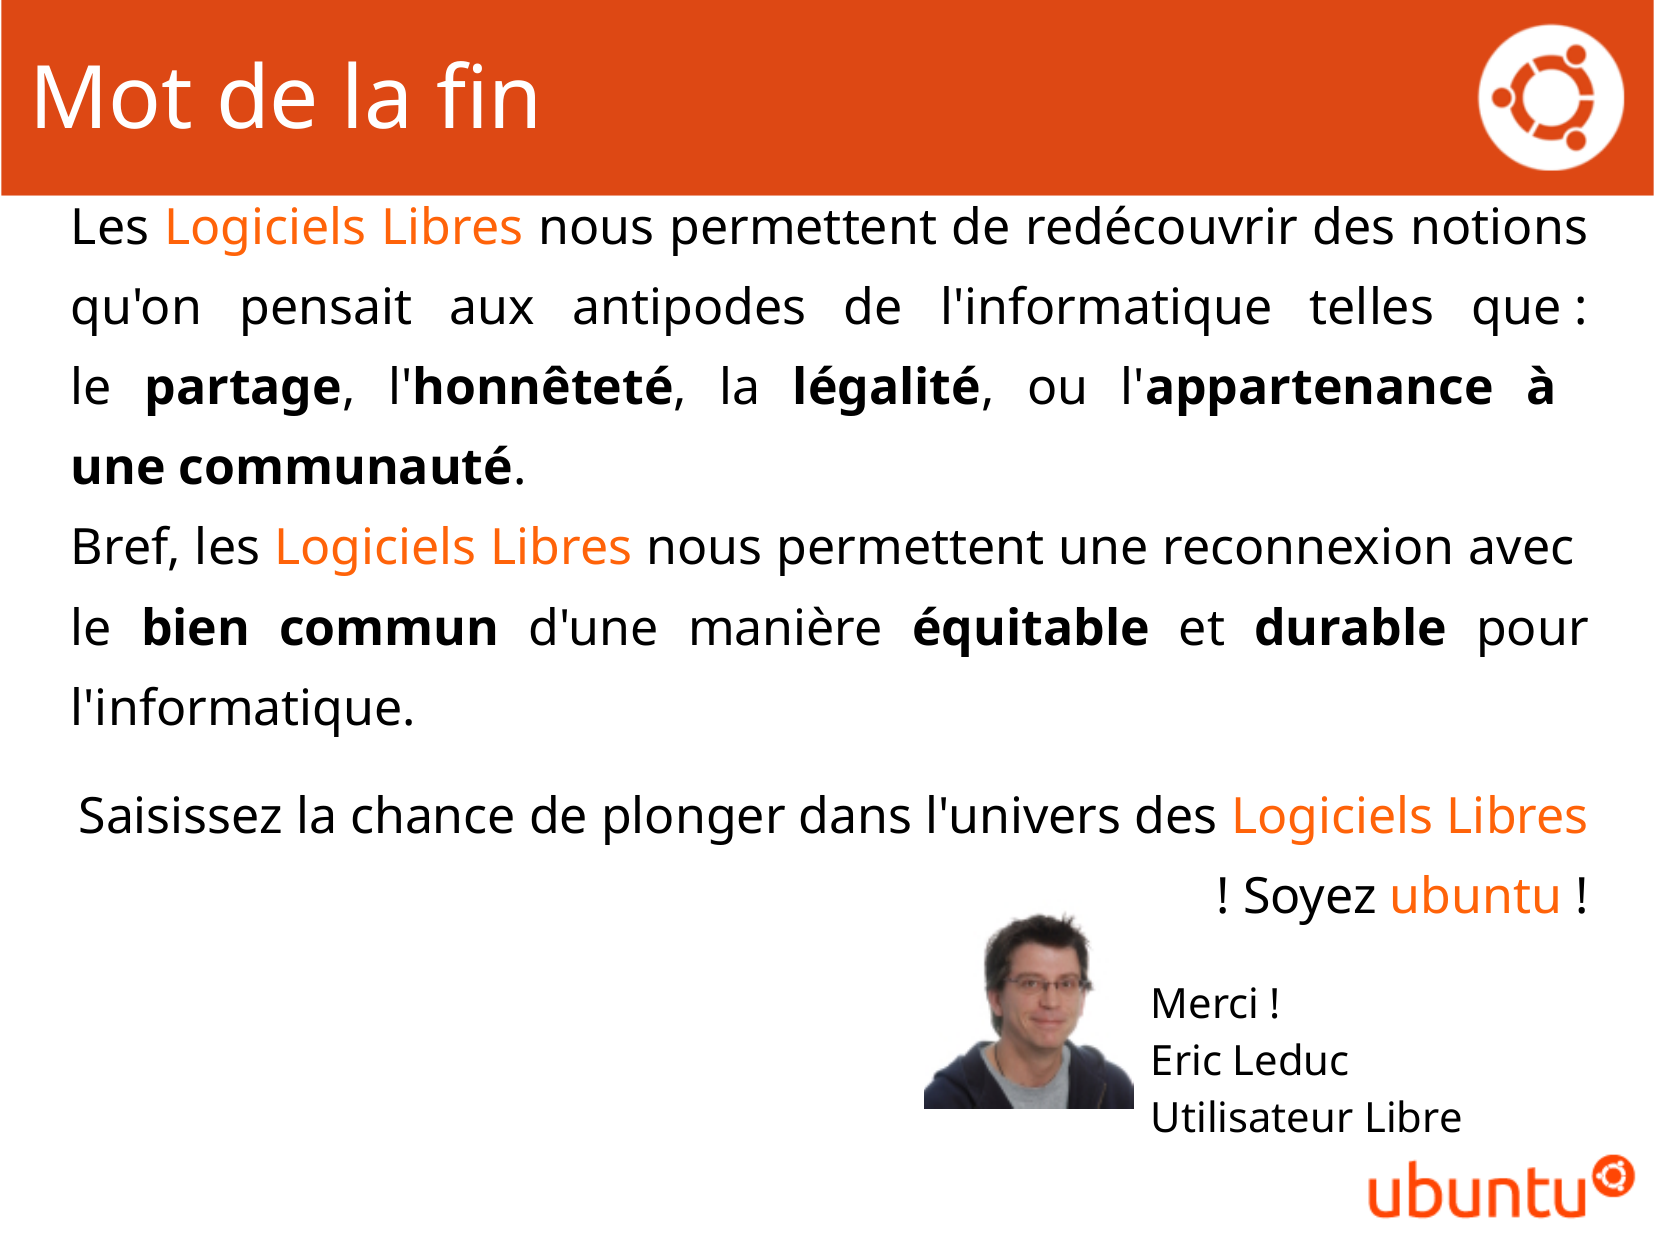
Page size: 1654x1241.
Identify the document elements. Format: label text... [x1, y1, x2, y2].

title Mot de la fin [29, 11, 1459, 178]
text_box Merci ! Eric Leduc Utilisateur Libre [1135, 966, 1534, 1150]
subtitle Les Logiciels Libres nous permettent de redécouvrir des notions qu'on pensait aux antipodes de l'informatique telles que : le partage, l'honnêteté, la légalité, ou l'appartenance à une communauté. Bref, les Logiciels Libres nous permettent une reconnexion avec le bien commun d'une manière équitable et durable pour l'informatique. Saisissez la chance de plonger dans l'univers des Logiciels Libres ! Soyez ubuntu ! [70, 247, 1589, 872]
picture [0, 0, 1654, 1241]
